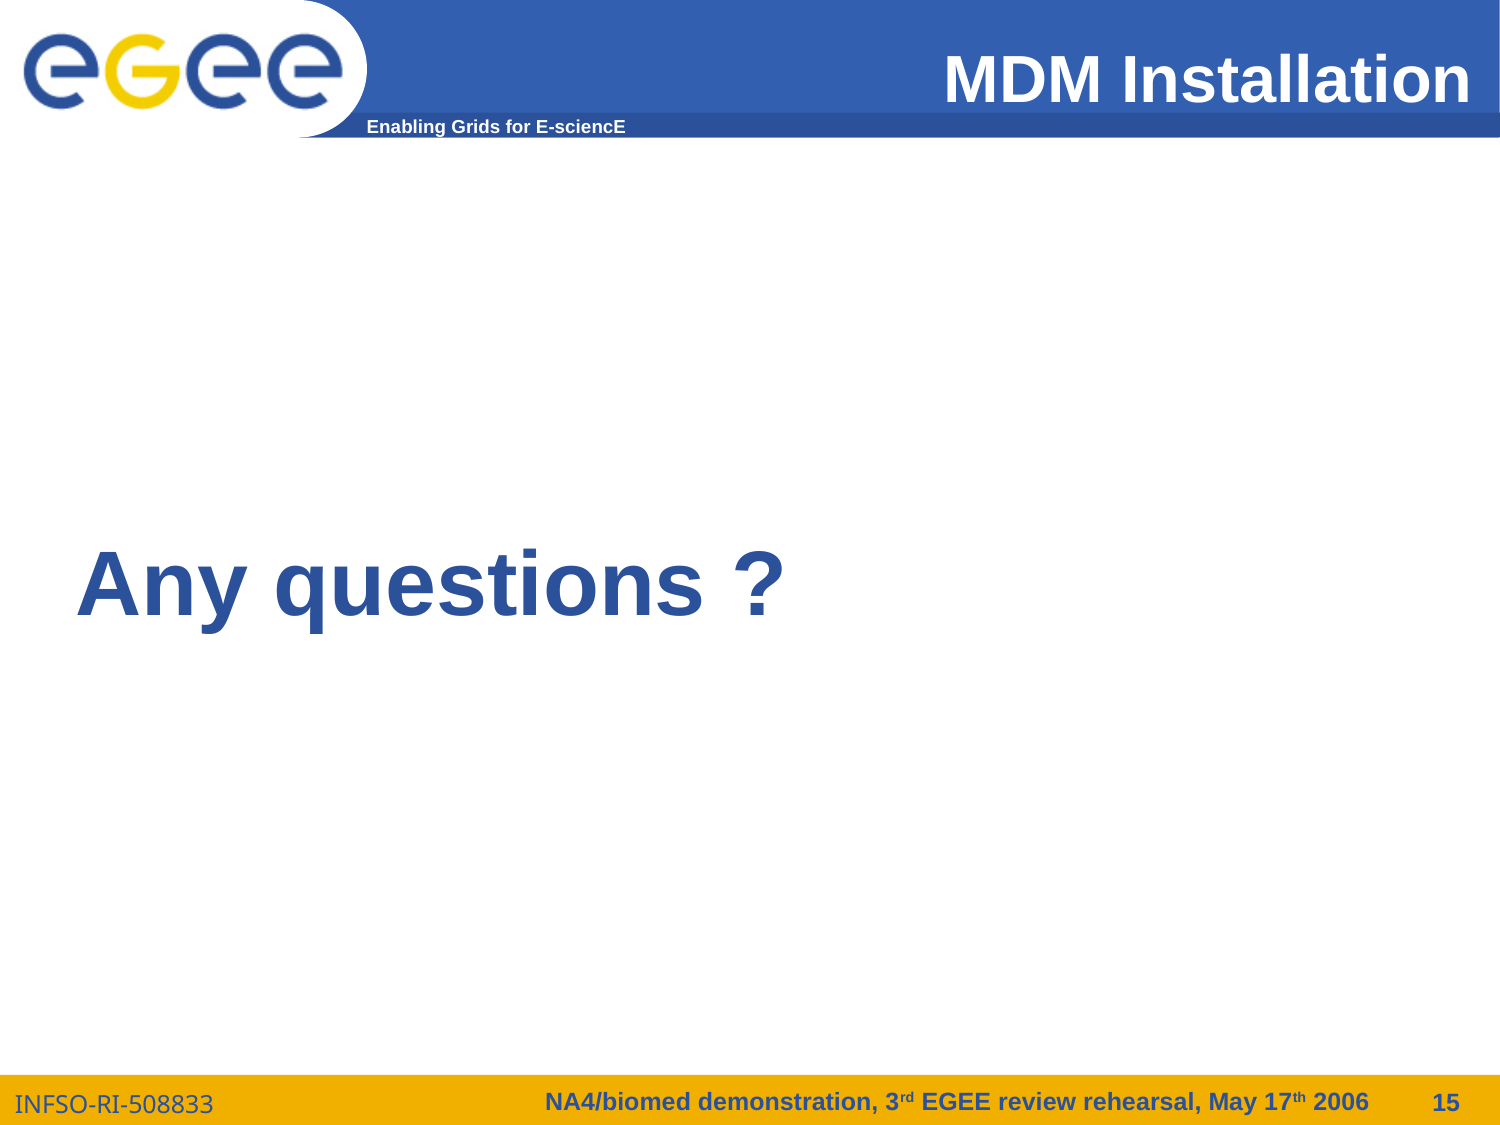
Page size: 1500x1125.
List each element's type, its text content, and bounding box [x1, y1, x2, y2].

list Any questions ? [75, 497, 1126, 826]
picture [18, 30, 349, 112]
title MDM Installation [369, 10, 1474, 124]
